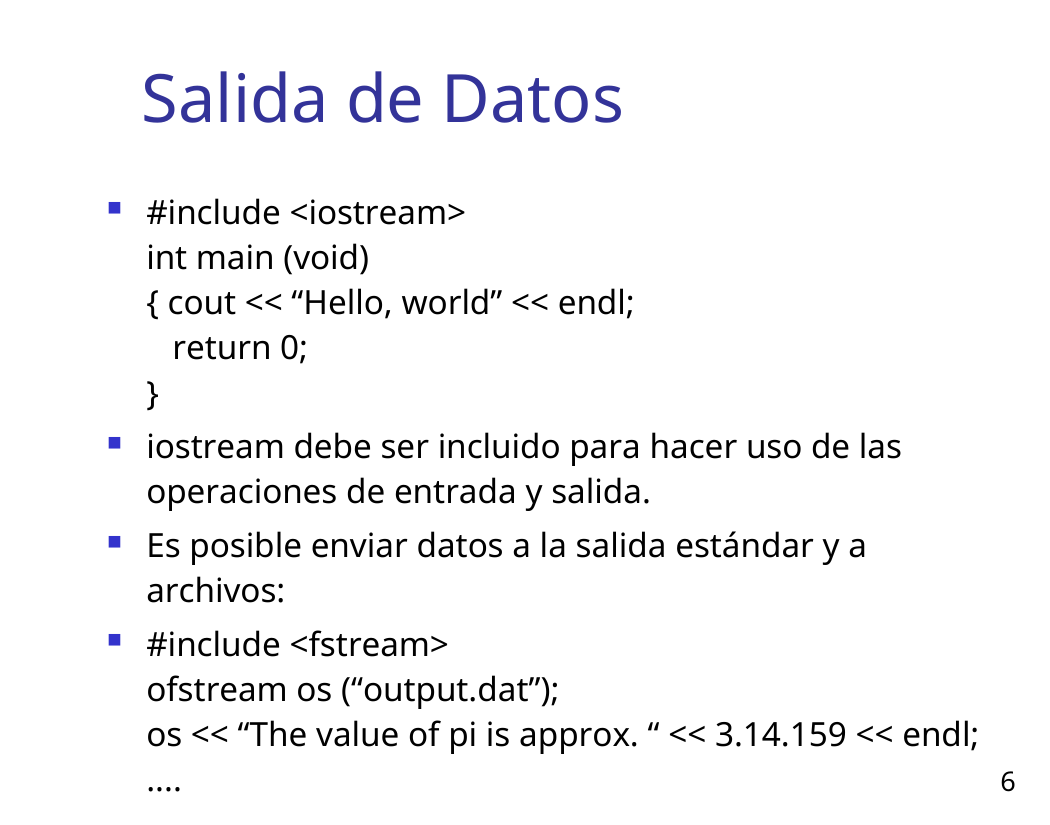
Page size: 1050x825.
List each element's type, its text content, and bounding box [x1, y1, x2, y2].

title Salida de Datos [131, 27, 1026, 148]
list #include <iostream> int main (void) { cout << “Hello, world” << endl; return 0; } iostream debe ser incluido para hacer uso de las operaciones de entrada y salida. Es posible enviar datos a la salida estándar y a archivos: #include <fstream> ofstream os (“output.dat”); os << “The value of pi is approx. “ << 3.14.159 << endl; .... [96, 183, 1024, 744]
